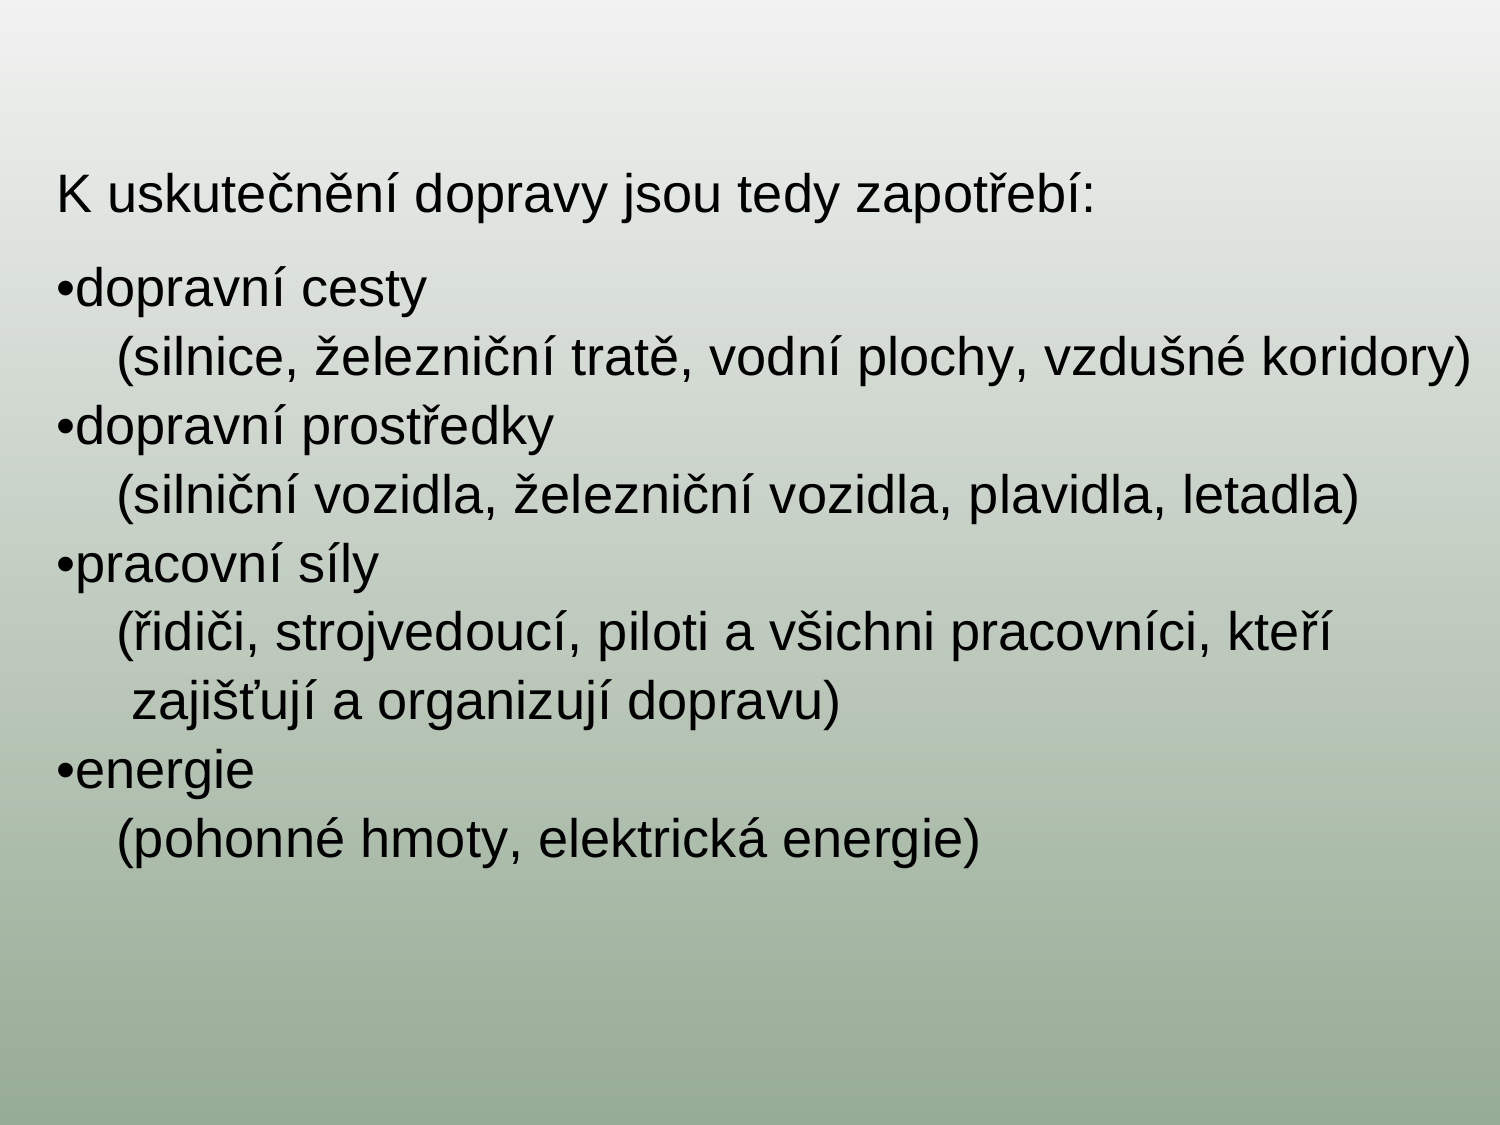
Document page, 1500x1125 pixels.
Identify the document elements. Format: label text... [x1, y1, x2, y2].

list K uskutečnění dopravy jsou tedy zapotřebí: dopravní cesty (silnice, železniční tratě, vodní plochy, vzdušné koridory) dopravní prostředky (silniční vozidla, železniční vozidla, plavidla, letadla) pracovní síly (řidiči, strojvedoucí, piloti a všichni pracovníci, kteří zajišťují a organizují dopravu) energie (pohonné hmoty, elektrická energie) [41, 156, 1500, 1067]
